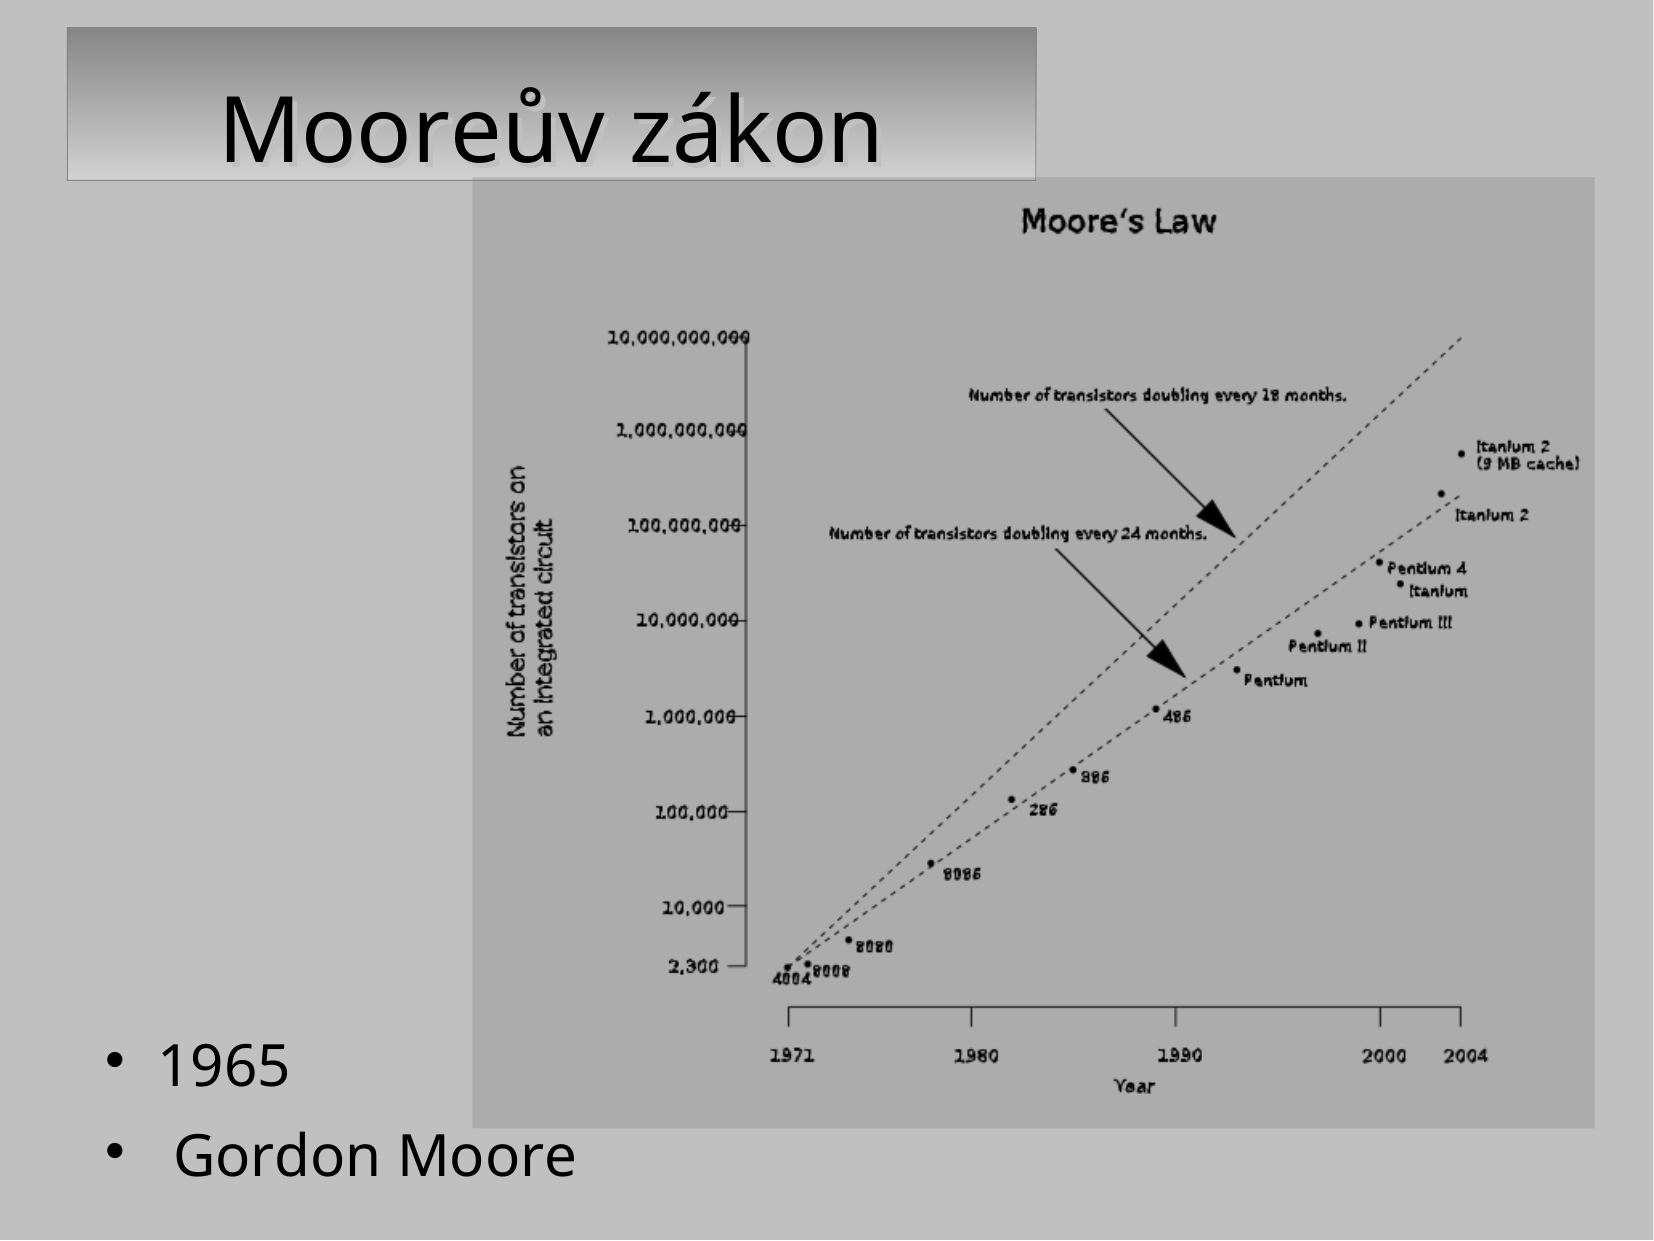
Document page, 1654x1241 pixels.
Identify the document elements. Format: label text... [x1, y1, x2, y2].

list 1965 Gordon Moore [87, 1037, 651, 1198]
picture [472, 177, 1595, 1129]
title Mooreův zákon [66, 27, 1037, 181]
